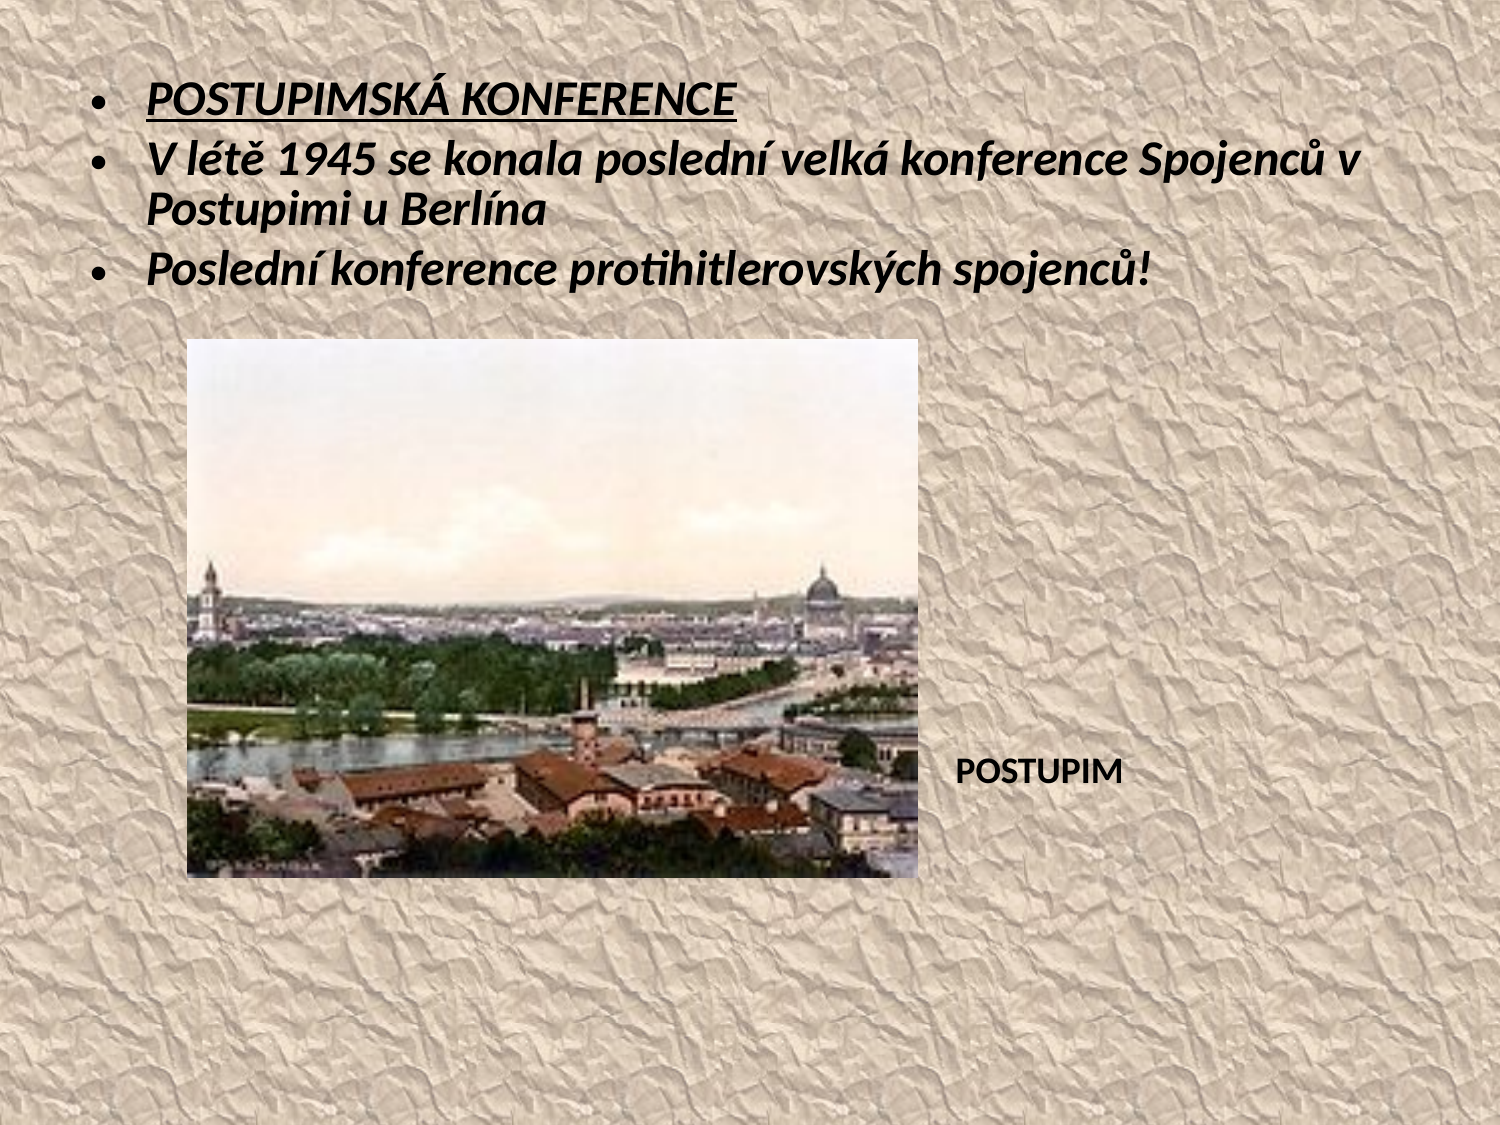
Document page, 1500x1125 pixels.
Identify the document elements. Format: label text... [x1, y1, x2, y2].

text_box POSTUPIMSKÁ KONFERENCE V létě 1945 se konala poslední velká konference Spojenců v Postupimi u Berlína Poslední konference protihitlerovských spojenců! [75, 70, 1425, 1005]
text_box POSTUPIM [867, 738, 1266, 799]
picture [187, 339, 918, 878]
